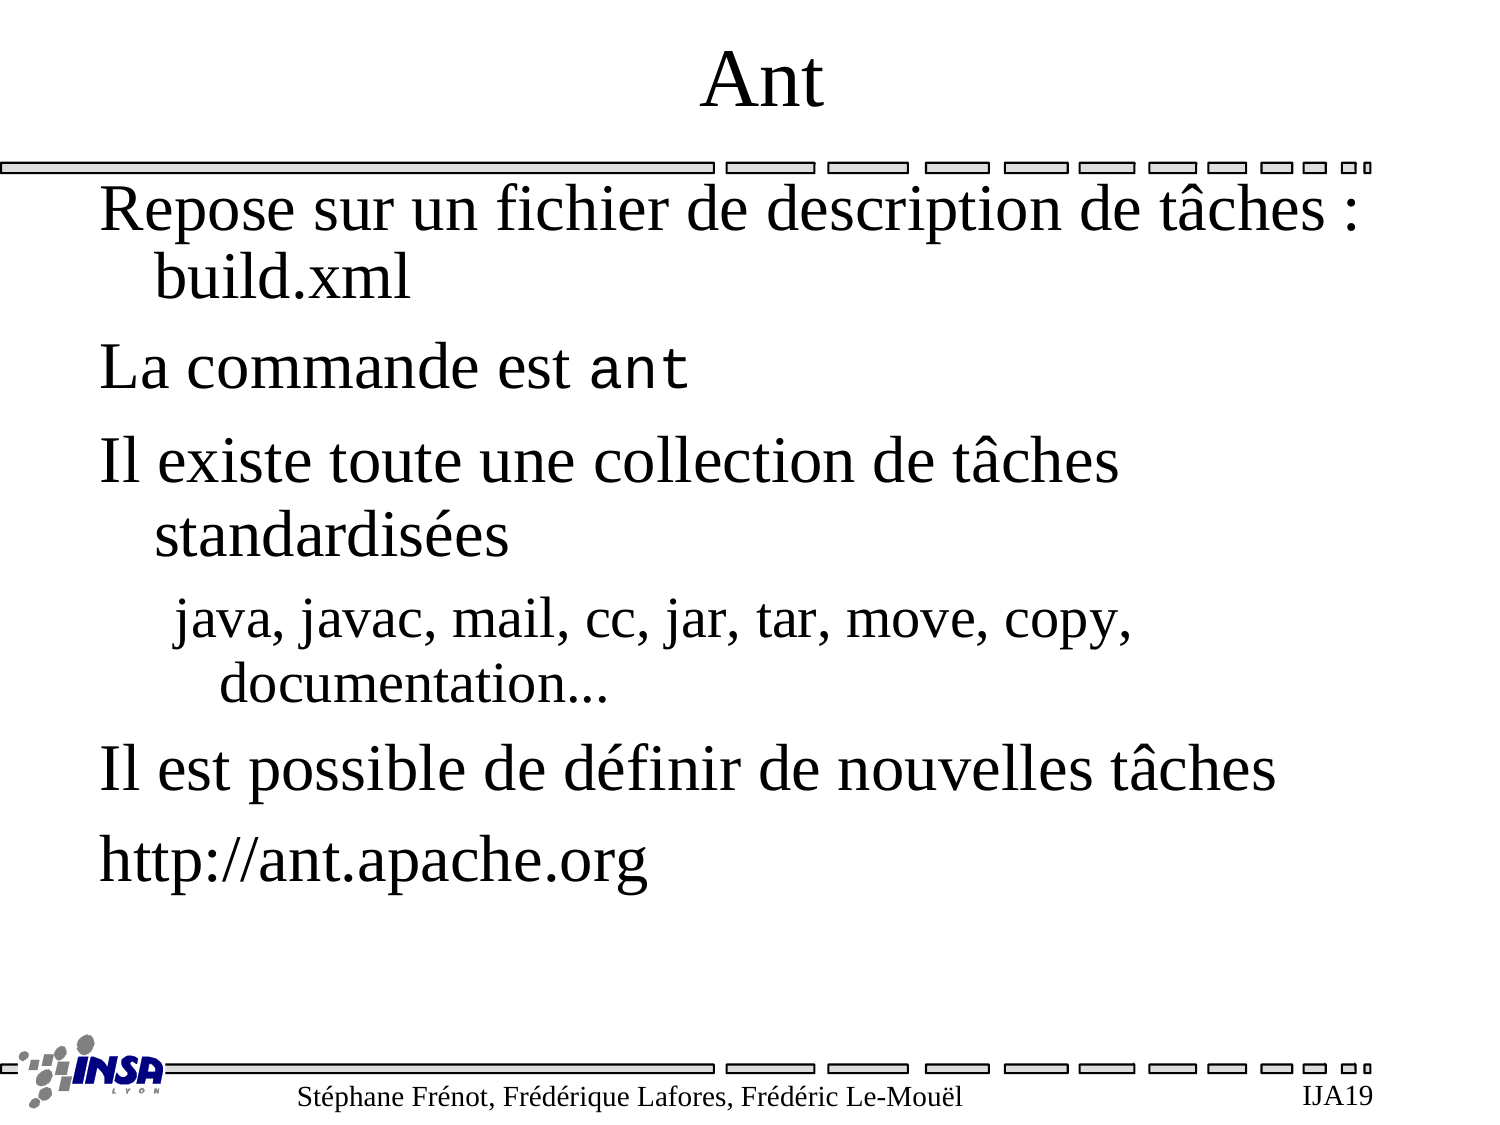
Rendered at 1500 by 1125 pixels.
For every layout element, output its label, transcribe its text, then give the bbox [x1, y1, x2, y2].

list Repose sur un fichier de description de tâches : build.xml La commande est ant Il existe toute une collection de tâches standardisées java, javac, mail, cc, jar, tar, move, copy, documentation... Il est possible de définir de nouvelles tâches http://ant.apache.org [99, 174, 1375, 1000]
title Ant [124, 0, 1400, 162]
